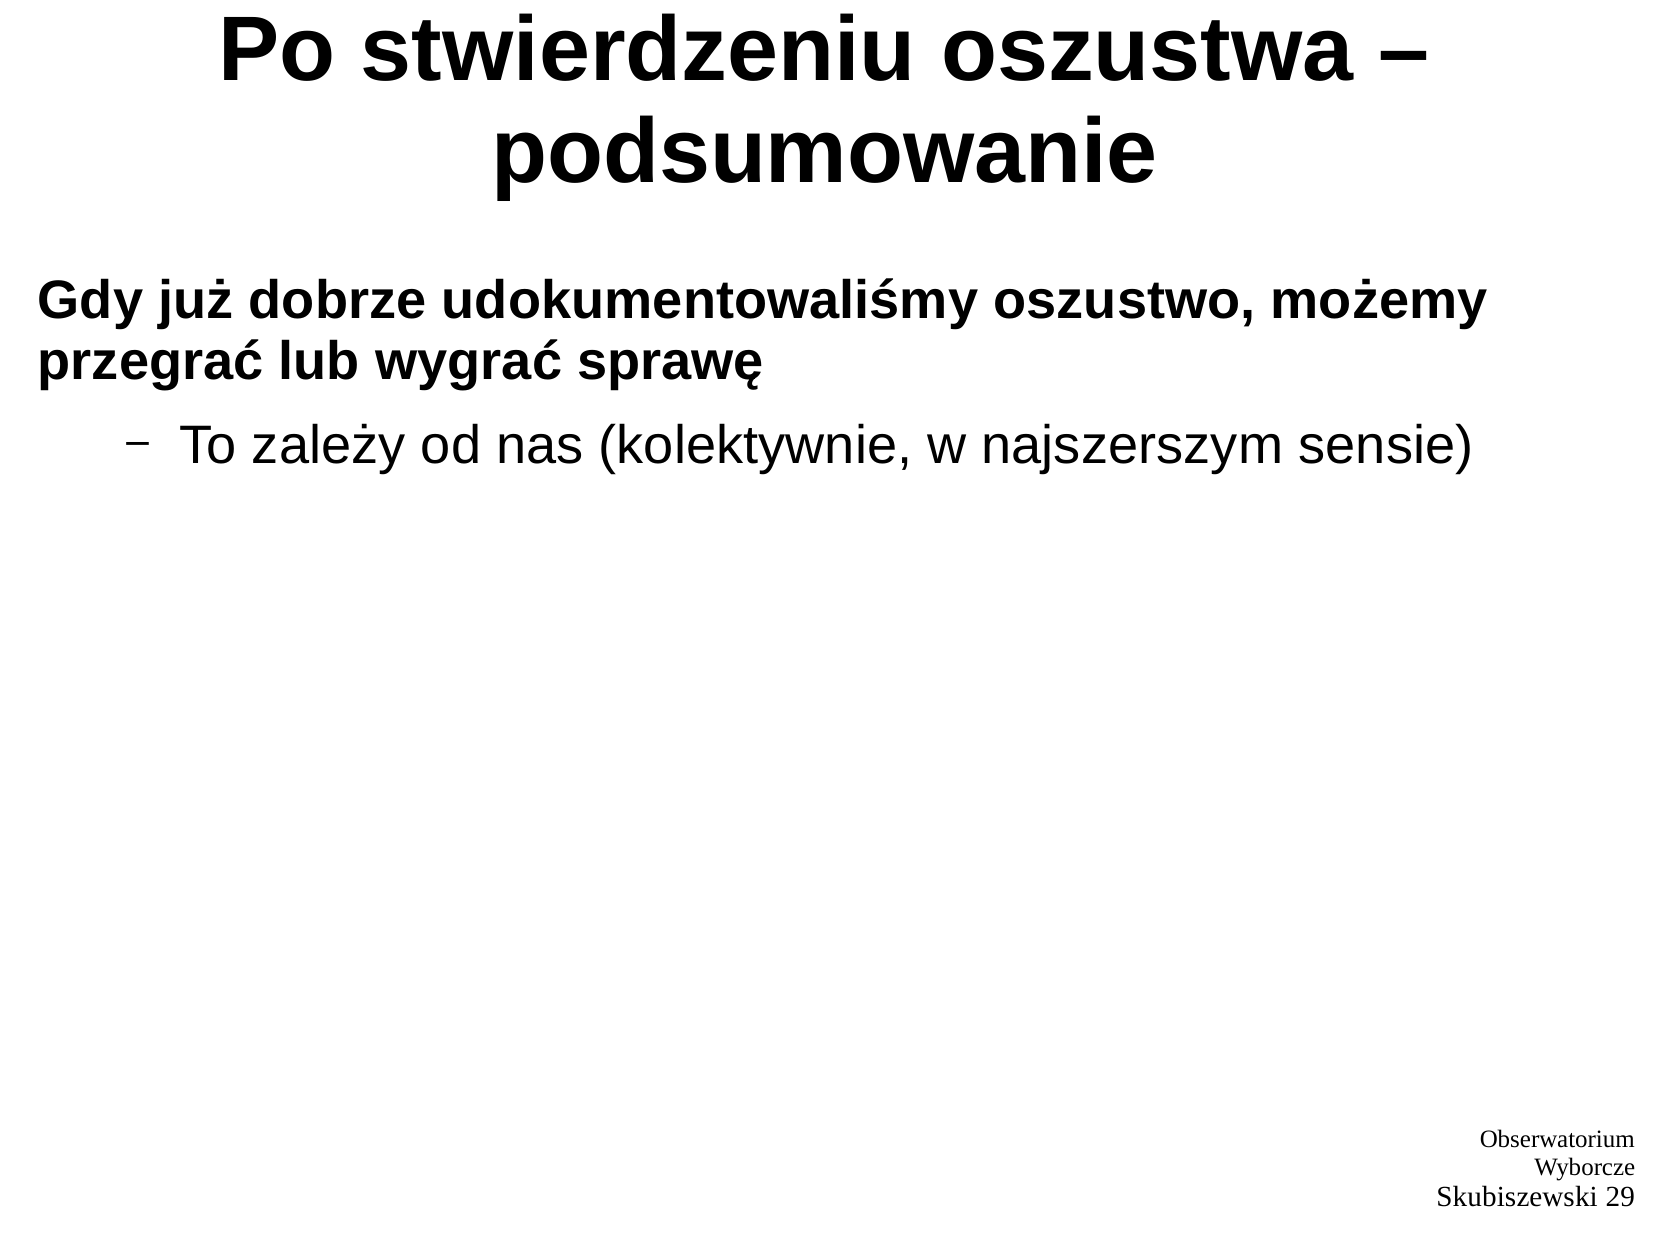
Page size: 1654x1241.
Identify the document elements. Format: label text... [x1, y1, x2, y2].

list Gdy już dobrze udokumentowaliśmy oszustwo, możemy przegrać lub wygrać sprawę To zależy od nas (kolektywnie, w najszerszym sensie) [37, 270, 1591, 1241]
title Po stwierdzeniu oszustwa – podsumowanie [80, 0, 1570, 203]
